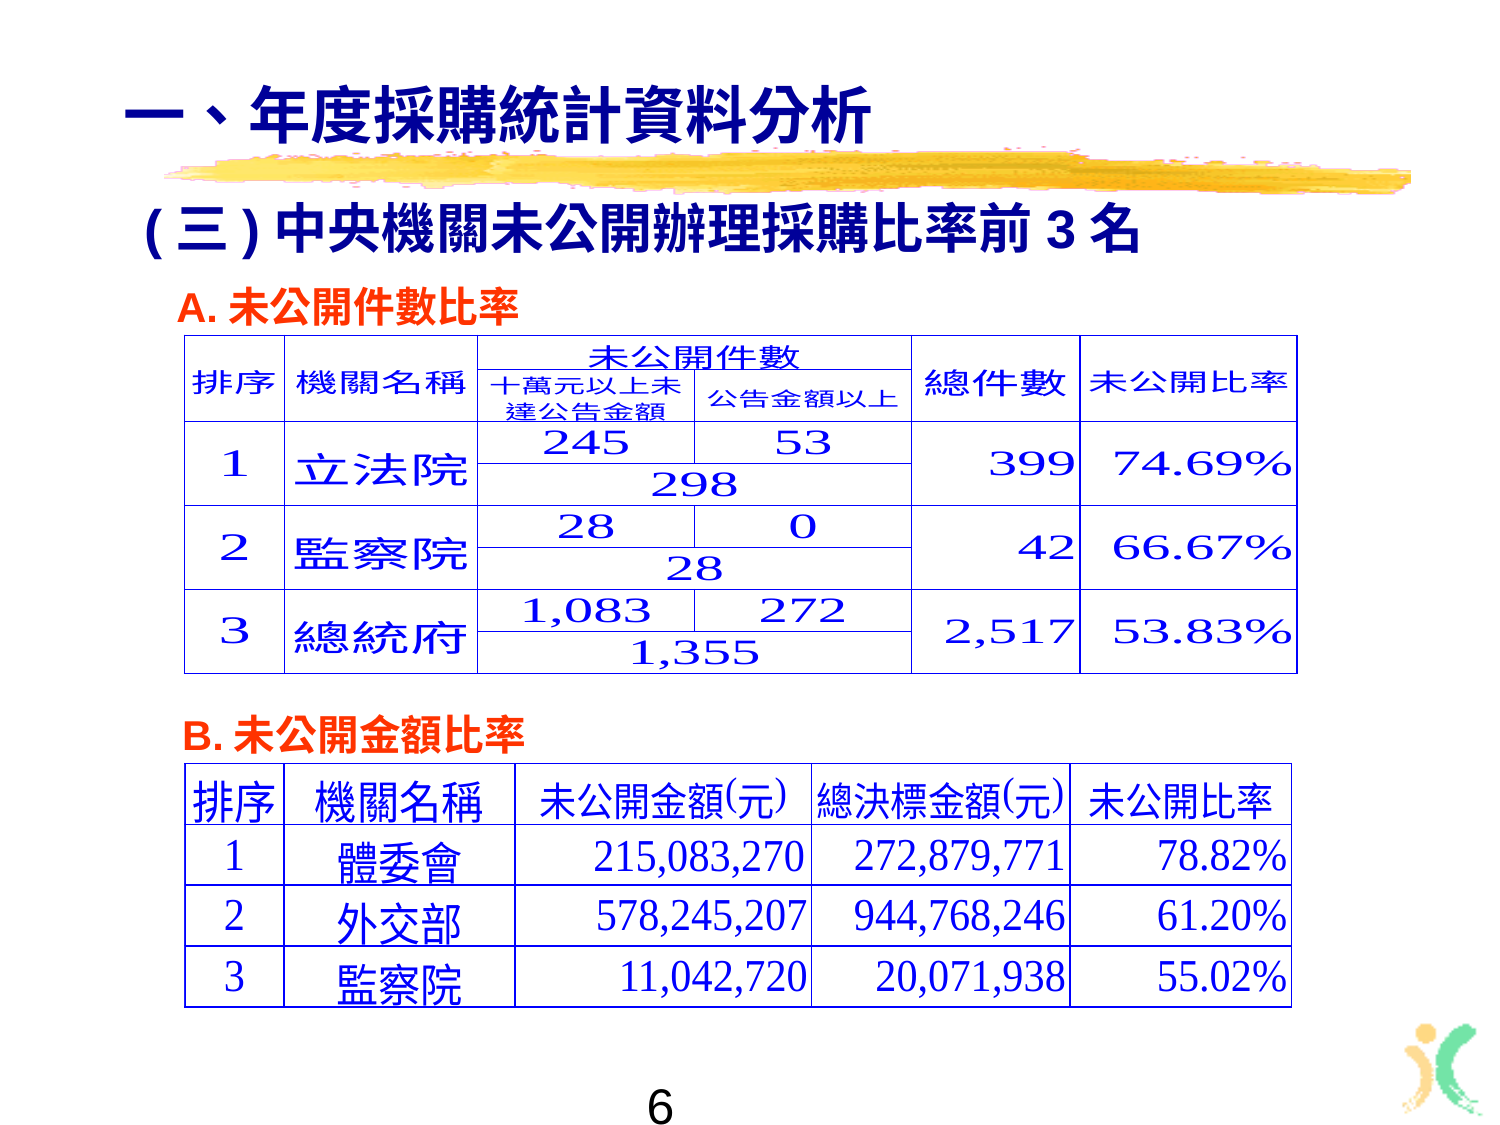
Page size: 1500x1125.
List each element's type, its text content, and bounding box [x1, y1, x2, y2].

text_box B.未公開金額比率 [149, 701, 560, 767]
text_box 一、年度採購統計資料分析 [41, 68, 956, 159]
chart [183, 334, 1330, 697]
picture [164, 141, 1411, 205]
chart [184, 762, 1302, 1048]
text_box A.未公開件數比率 [117, 273, 580, 339]
text_box (三)中央機關未公開辦理採購比率前3名 [35, 187, 1253, 268]
